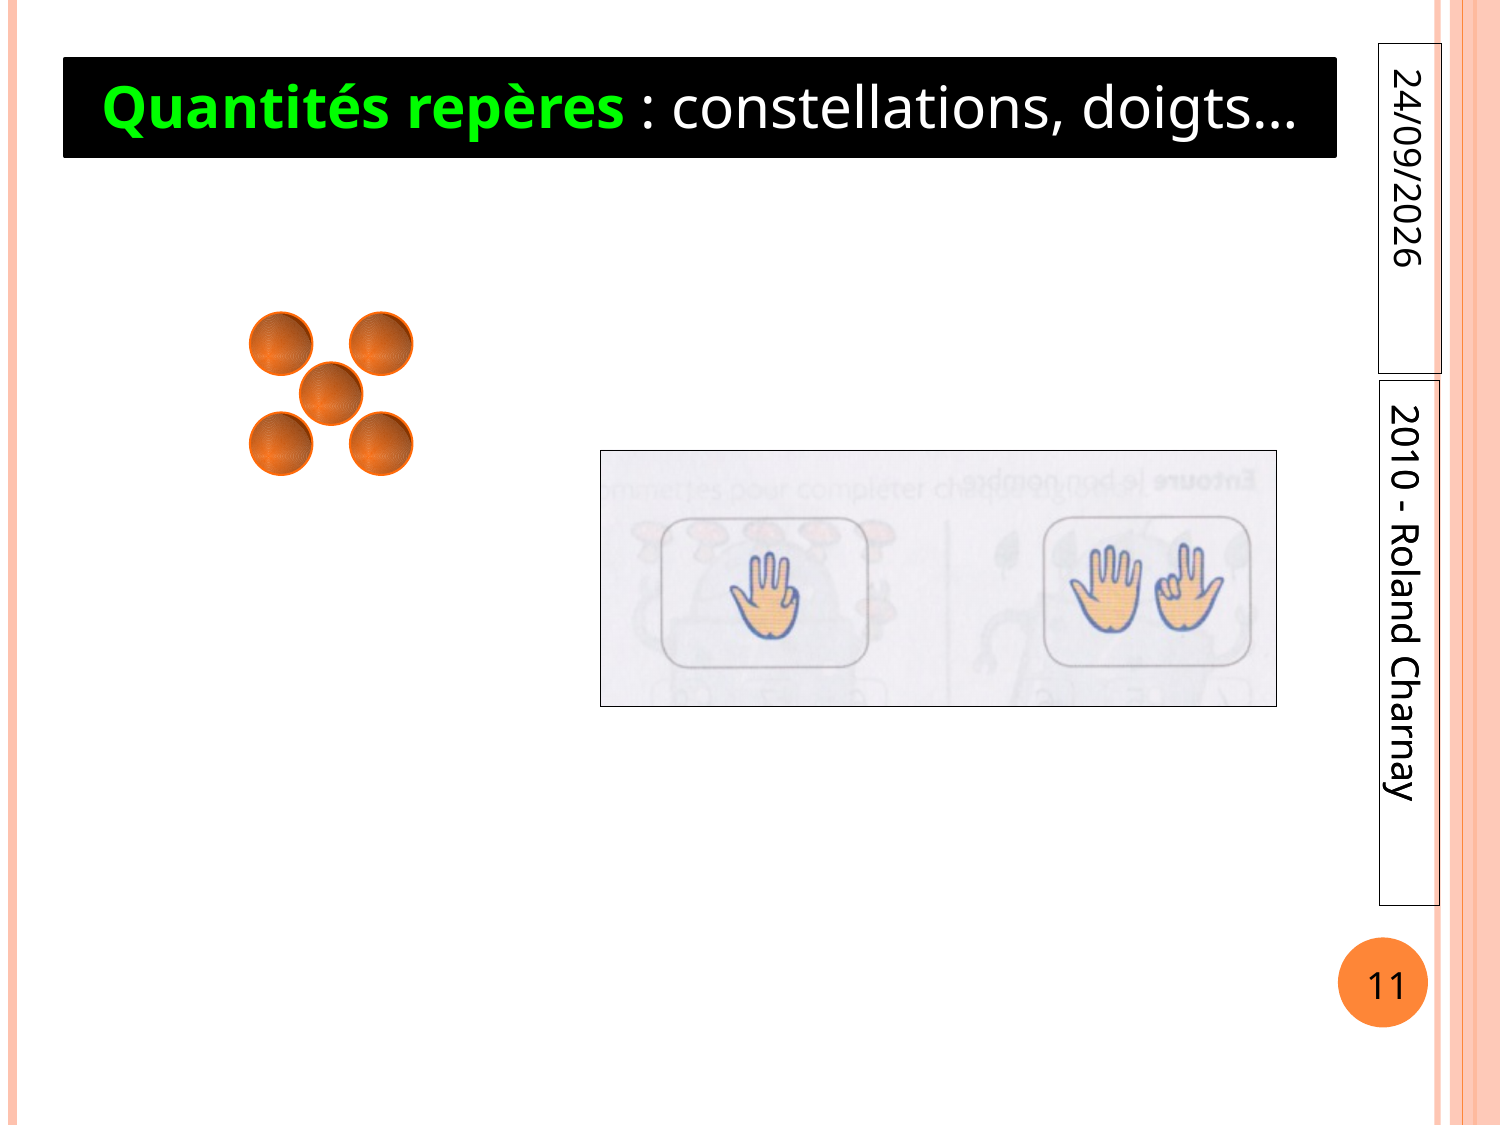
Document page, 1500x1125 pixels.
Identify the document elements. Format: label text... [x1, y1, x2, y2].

text_box [349, 412, 413, 475]
text_box [299, 362, 363, 425]
picture [600, 450, 1277, 707]
footer 2010 - Roland Charnay [1379, 380, 1440, 906]
text_box <numéro> [1351, 952, 1452, 1038]
text_box [249, 412, 313, 475]
text_box [349, 312, 413, 375]
text_box Quantités repères : constellations, doigts… [64, 59, 1335, 157]
text_box [249, 312, 313, 375]
